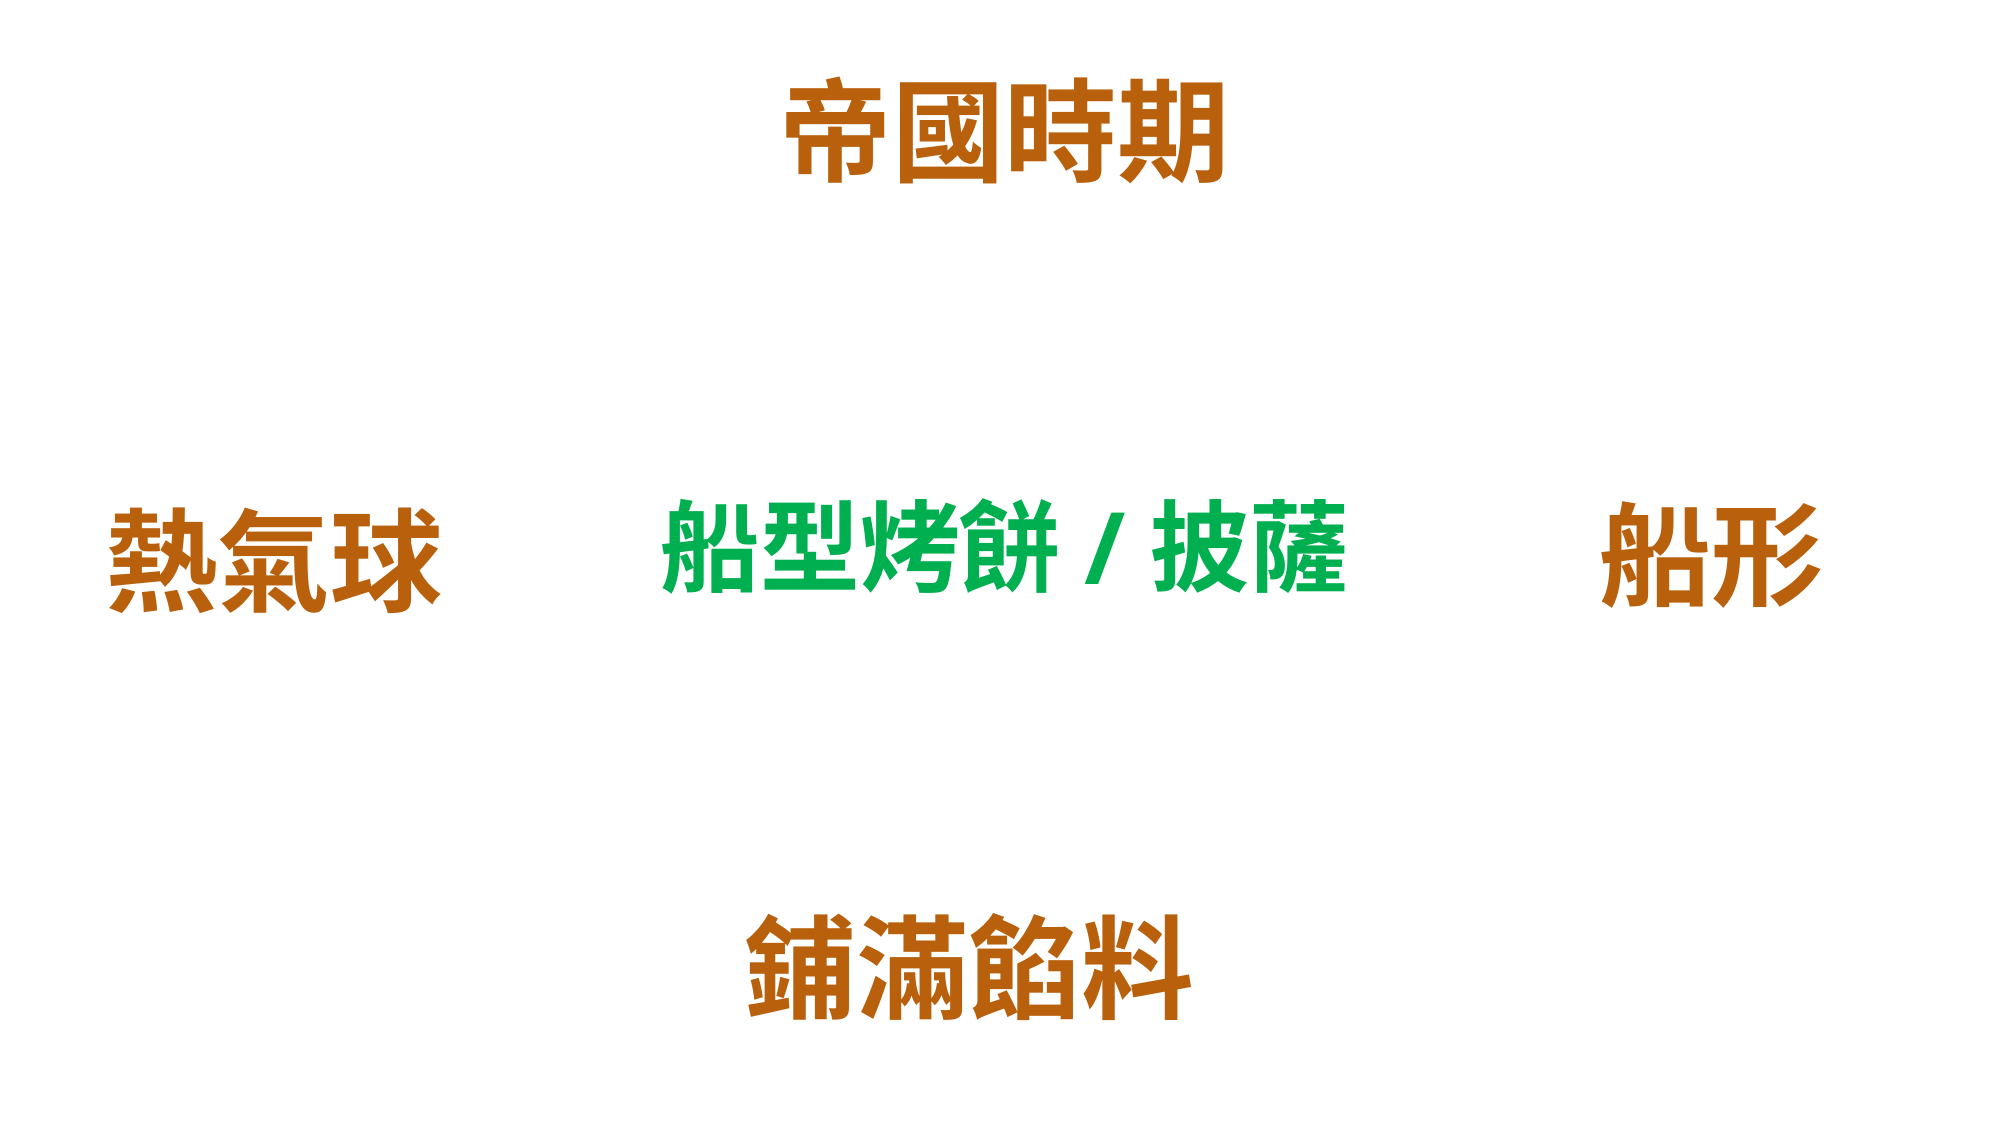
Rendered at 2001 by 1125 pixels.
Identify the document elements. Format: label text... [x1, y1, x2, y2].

text_box 鋪滿餡料 [511, 890, 1428, 1042]
text_box 船型烤餅/披薩 [620, 477, 1390, 614]
text_box 帝國時期 [631, 53, 1379, 205]
text_box 船形 [1409, 477, 2000, 629]
text_box 熱氣球 [0, 483, 549, 636]
